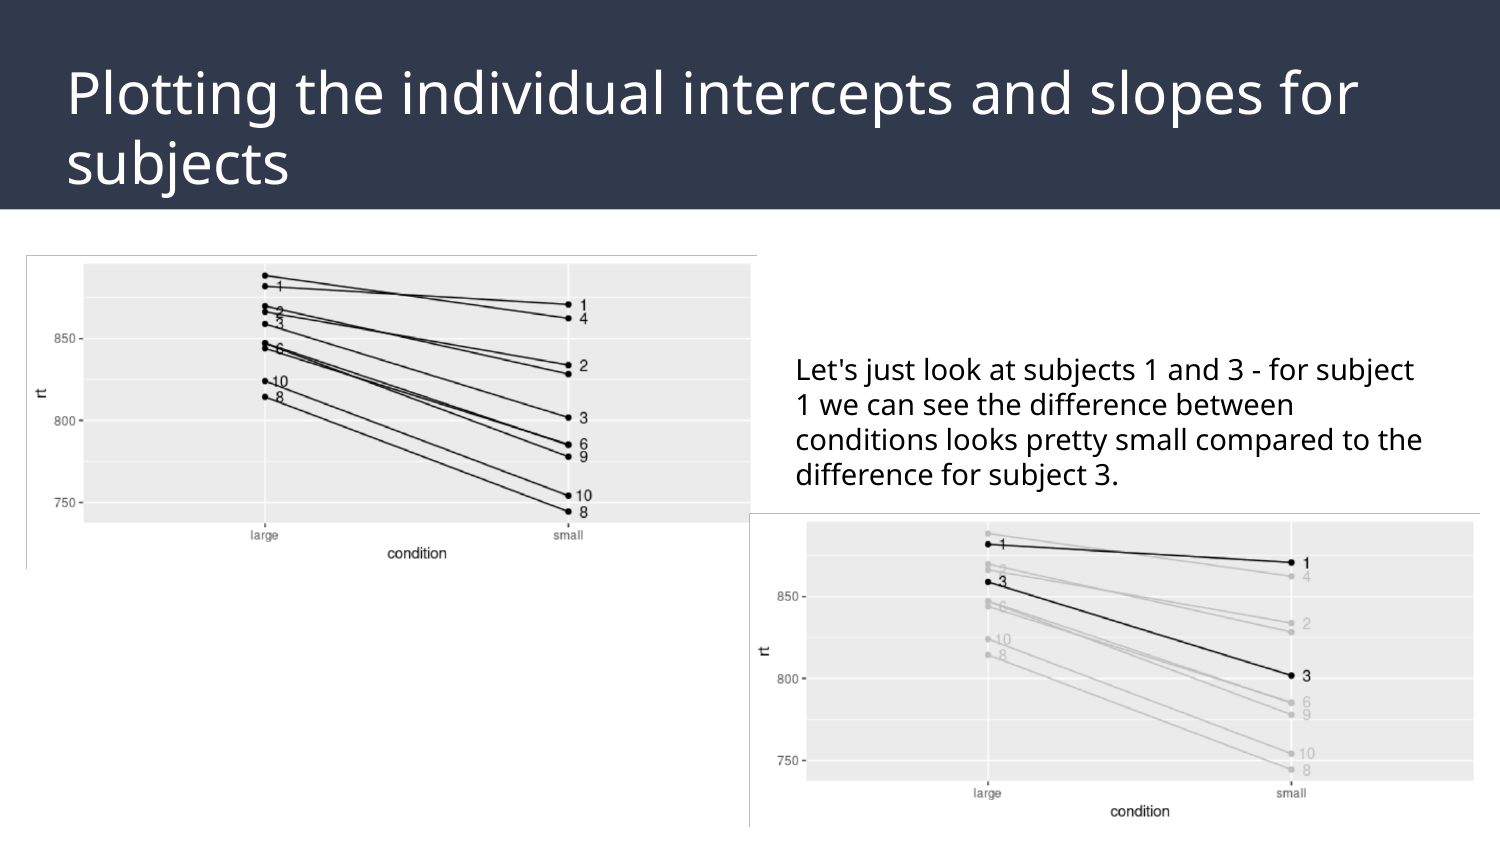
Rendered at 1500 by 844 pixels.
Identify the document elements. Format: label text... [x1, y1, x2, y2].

title Plotting the individual intercepts and slopes for subjects [51, 40, 1449, 144]
picture [26, 255, 1480, 827]
text_box Let's just look at subjects 1 and 3 - for subject 1 we can see the difference between conditions looks pretty small compared to the difference for subject 3. [780, 336, 1449, 513]
